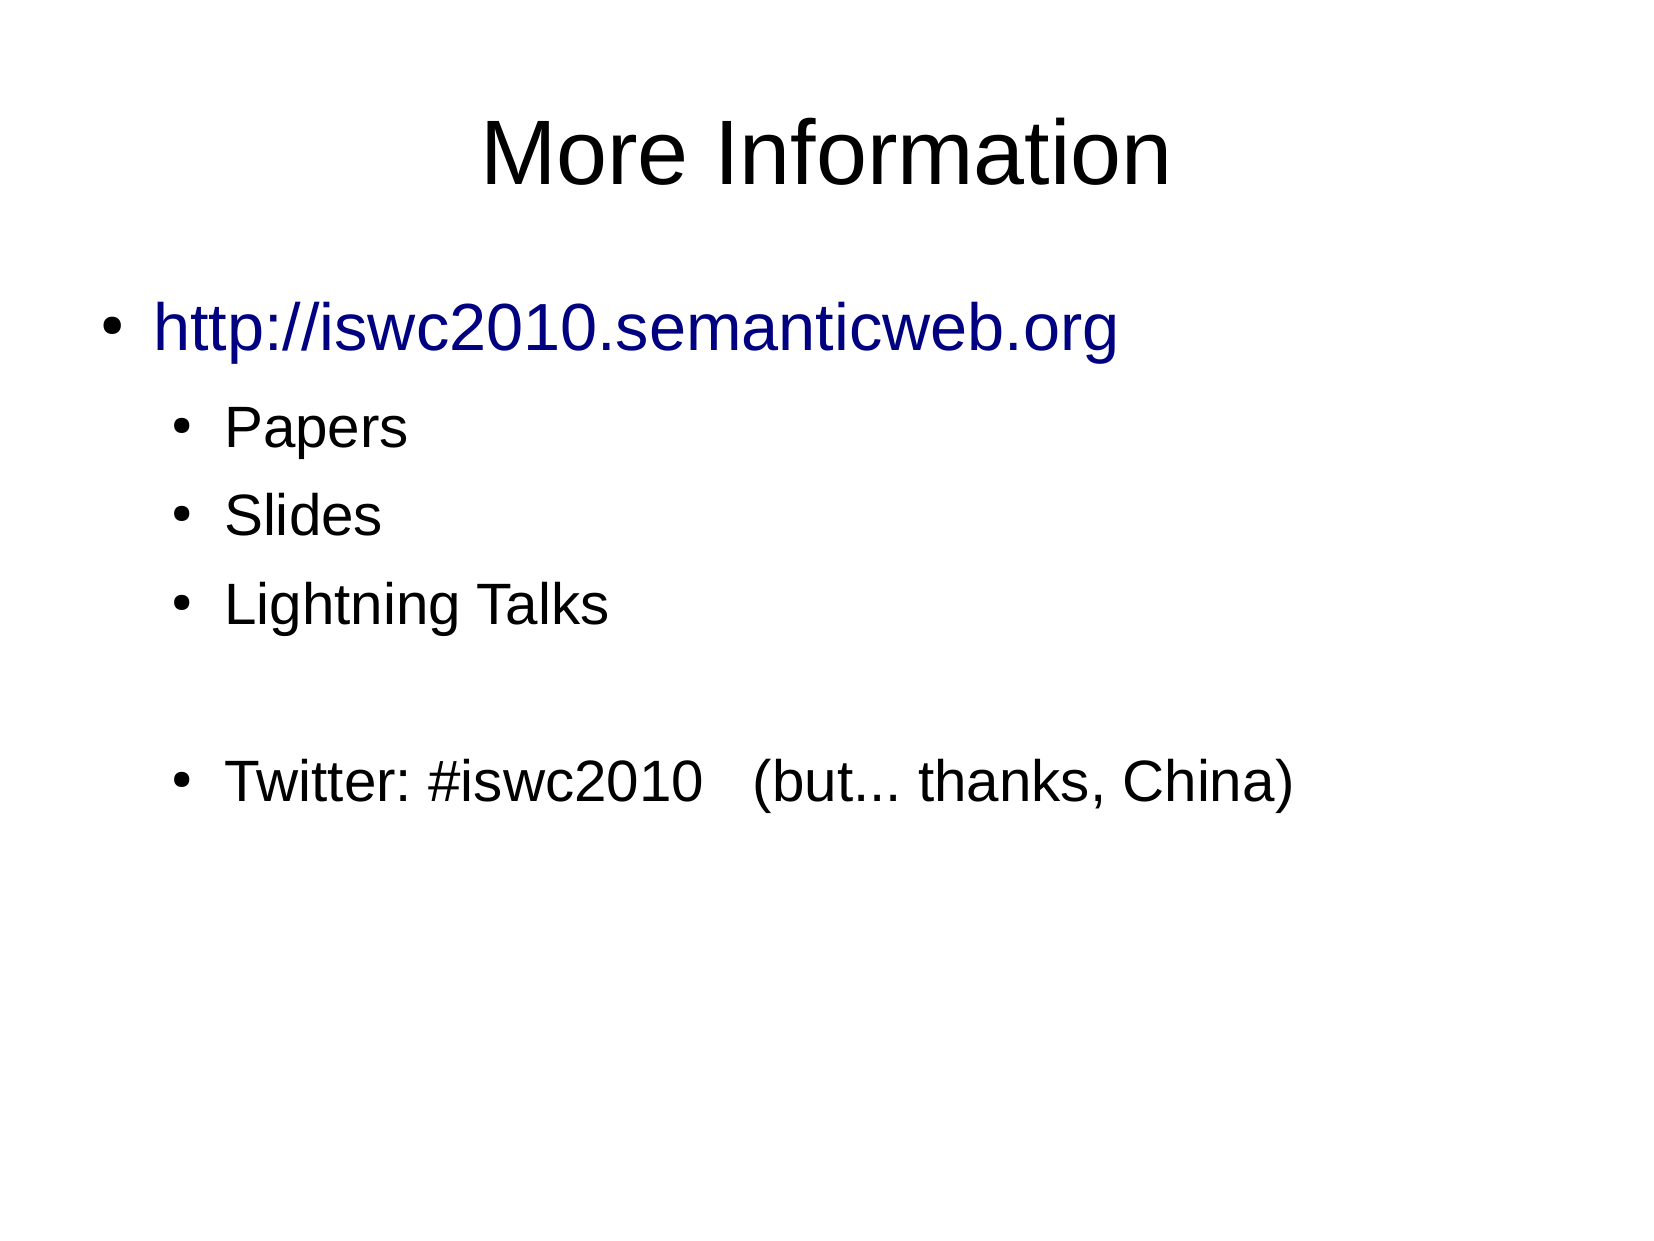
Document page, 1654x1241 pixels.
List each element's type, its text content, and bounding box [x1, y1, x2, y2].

list http://iswc2010.semanticweb.org Papers Slides Lightning Talks Twitter: #iswc2010 (but... thanks, China) [82, 290, 1571, 1109]
title More Information [82, 49, 1571, 257]
